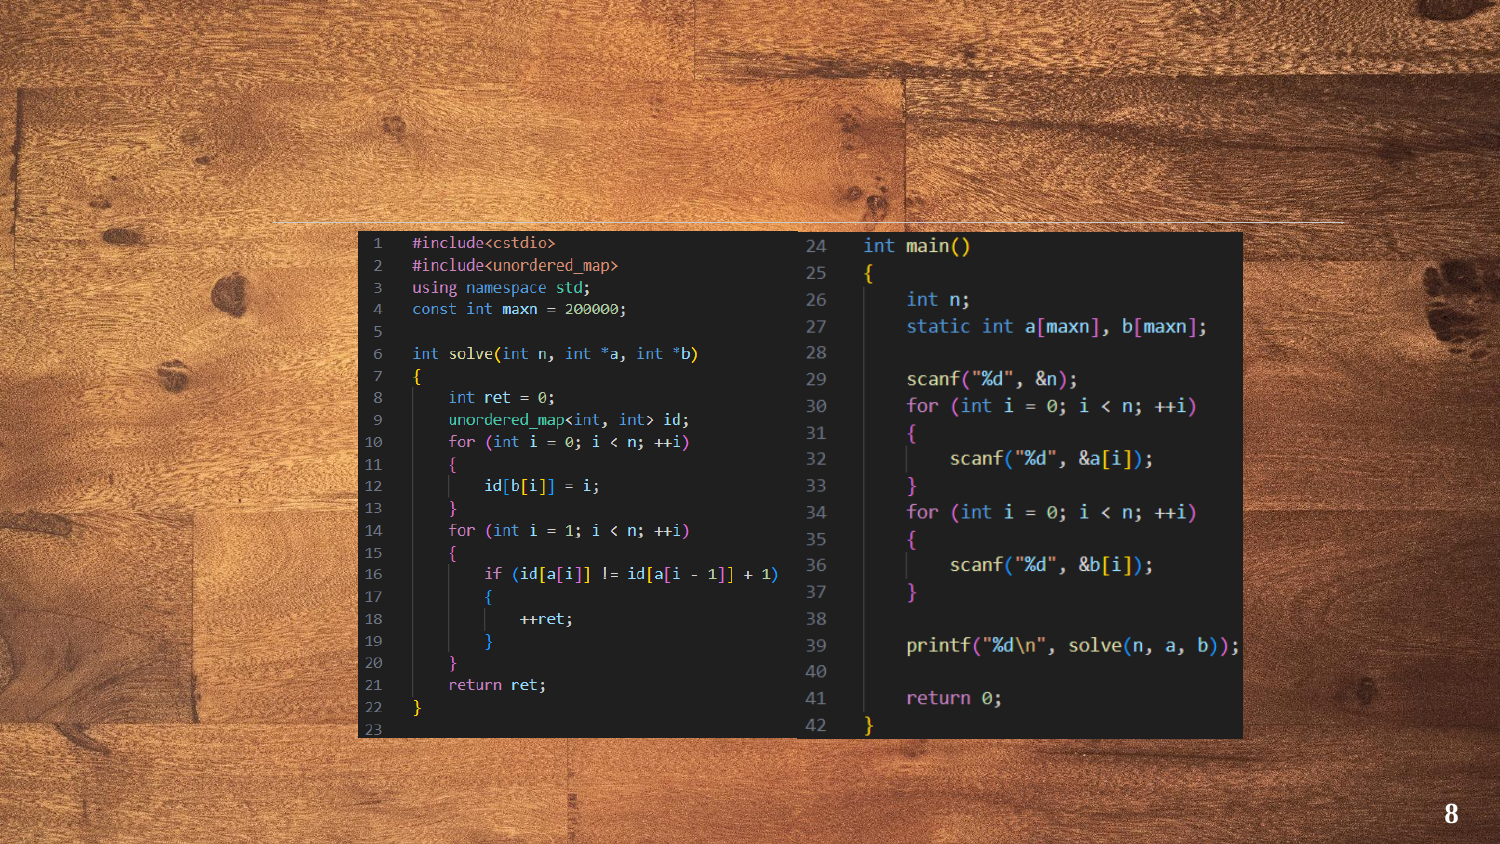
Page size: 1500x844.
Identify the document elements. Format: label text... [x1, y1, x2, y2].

title 範例程式 [255, 117, 1341, 233]
slide_number 8 [1429, 779, 1500, 844]
picture [358, 231, 1243, 739]
